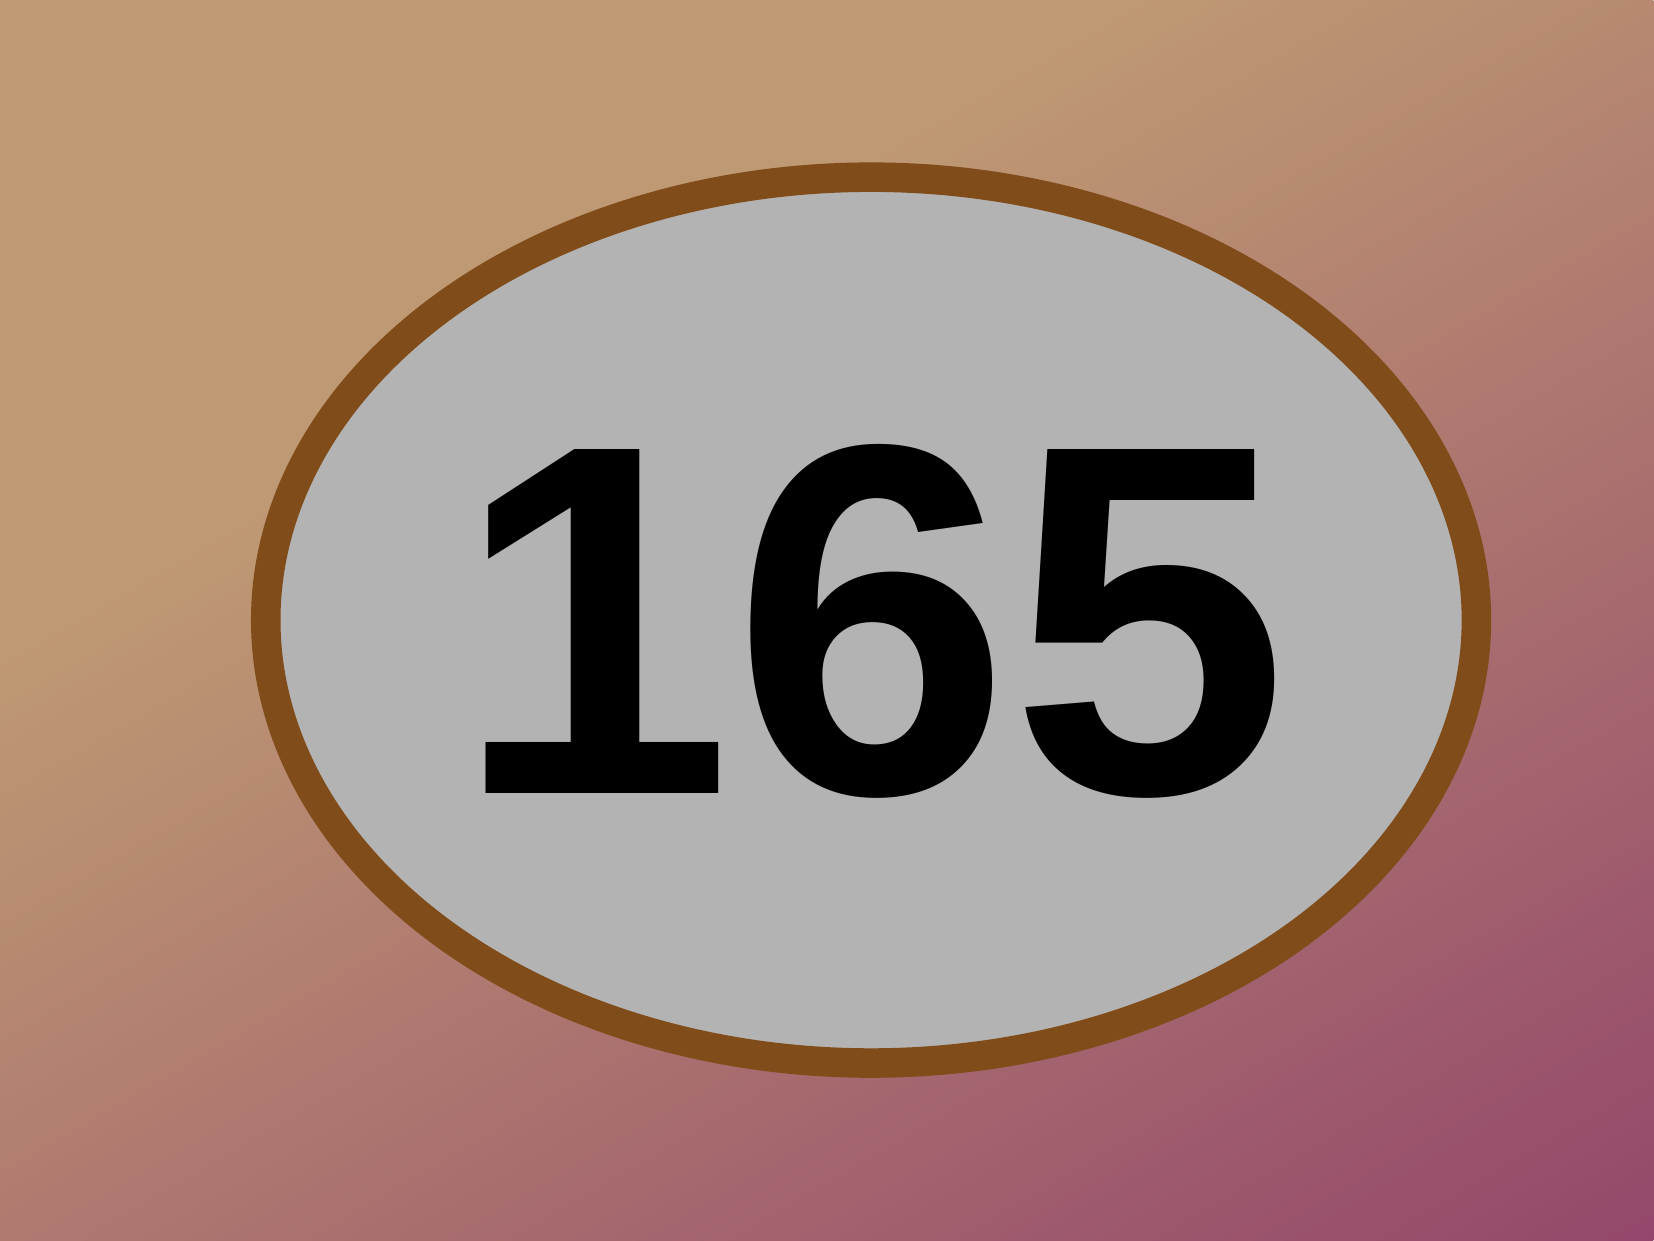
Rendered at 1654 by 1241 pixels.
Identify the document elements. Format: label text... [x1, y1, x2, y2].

text_box 165 [265, 177, 1477, 1064]
